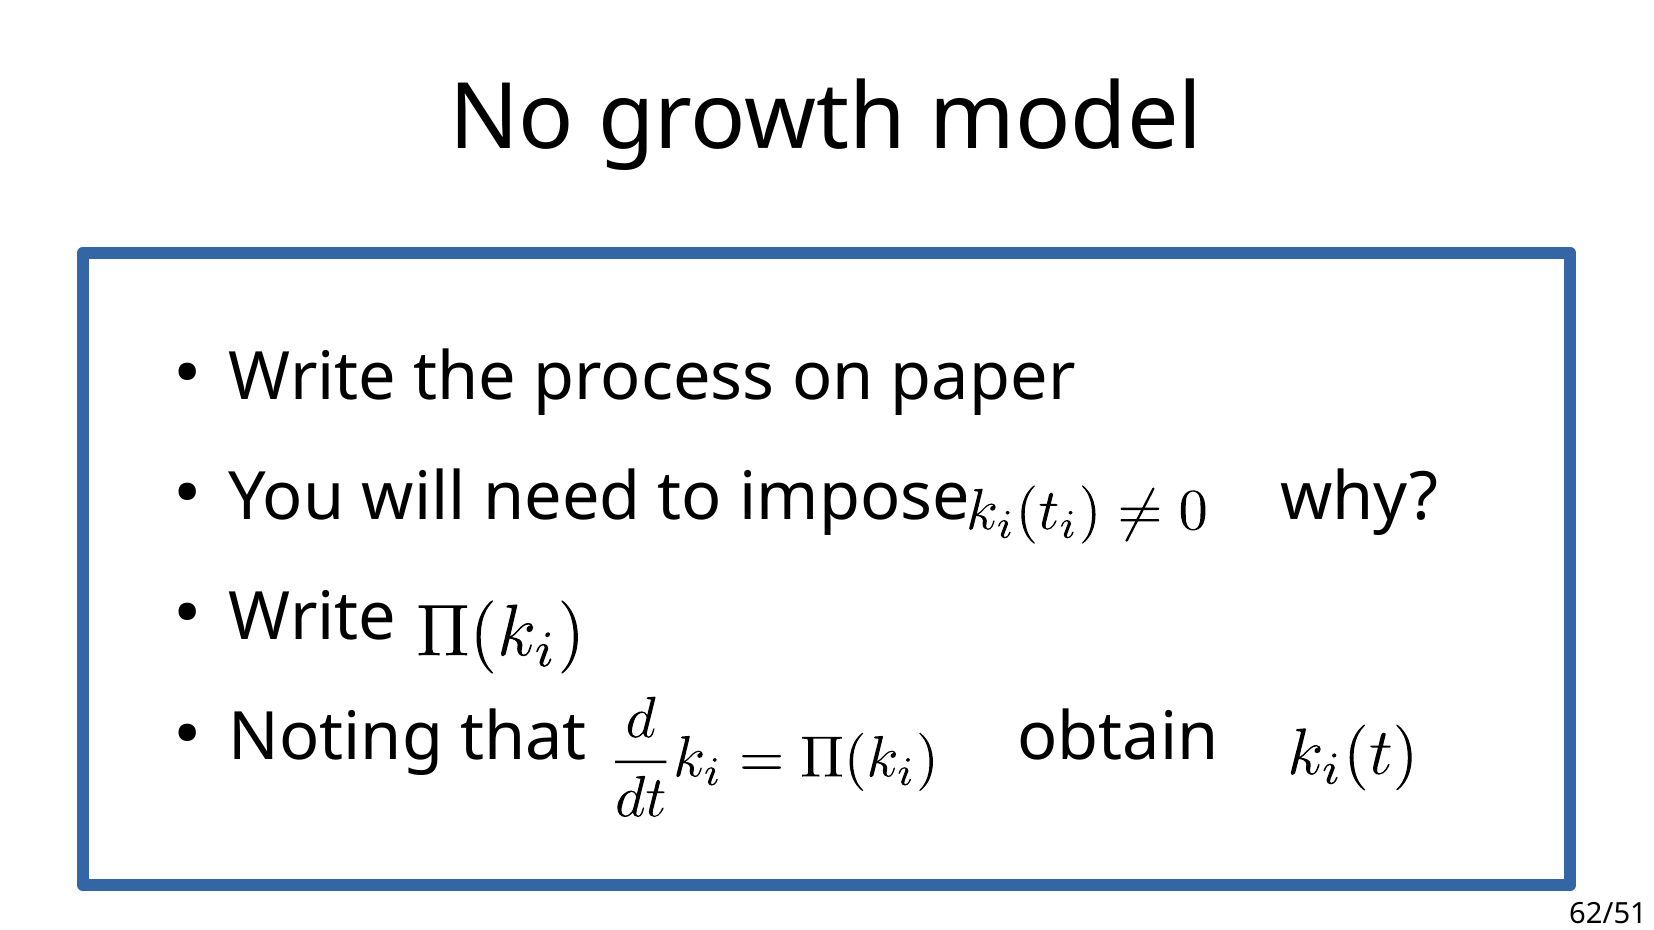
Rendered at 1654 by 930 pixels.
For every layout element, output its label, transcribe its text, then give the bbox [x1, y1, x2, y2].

title No growth model [82, 1, 1571, 225]
text_box [966, 485, 1208, 544]
text_box [1287, 724, 1419, 791]
text_box [615, 696, 939, 818]
text_box [416, 600, 586, 674]
list Write the process on paper You will need to impose why? Write Noting that obtain [82, 252, 1571, 886]
